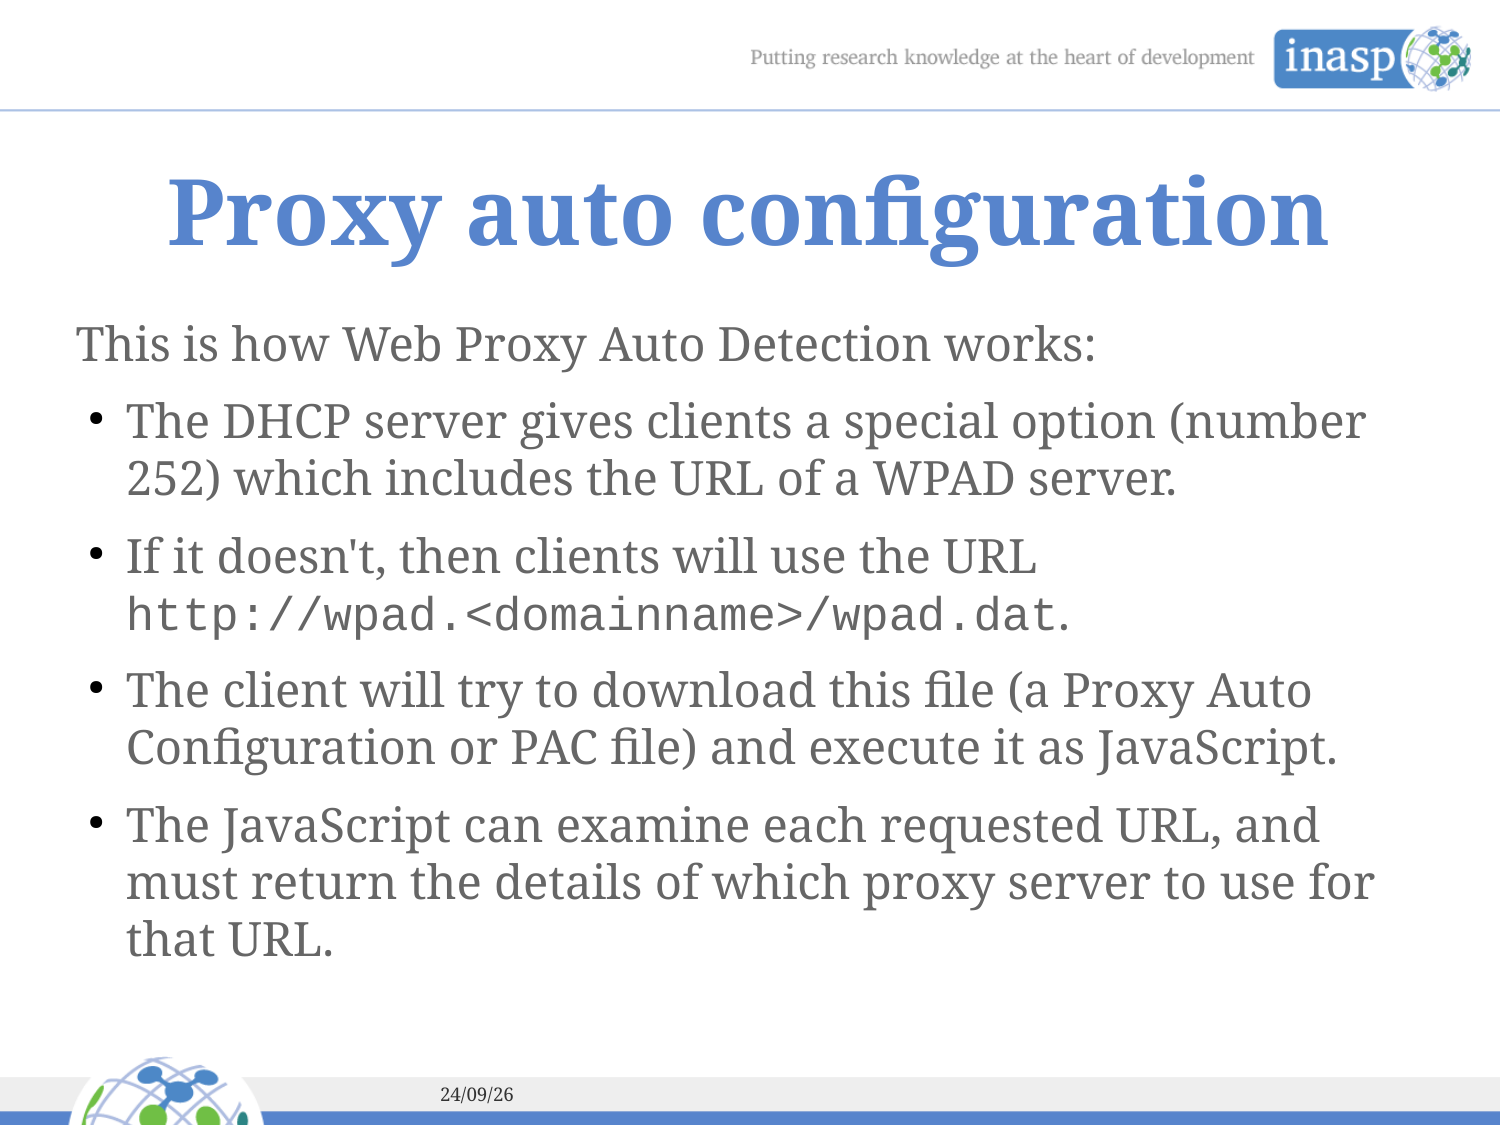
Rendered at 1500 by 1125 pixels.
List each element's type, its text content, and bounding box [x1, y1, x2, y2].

picture [0, 0, 1500, 1125]
title Proxy auto configuration [75, 129, 1426, 313]
list This is how Web Proxy Auto Detection works: The DHCP server gives clients a special option (number 252) which includes the URL of a WPAD server. If it doesn't, then clients will use the URL http://wpad.<domainname>/wpad.dat. The client will try to download this file (a Proxy Auto Configuration or PAC file) and execute it as JavaScript. The JavaScript can examine each requested URL, and must return the details of which proxy server to use for that URL. [75, 313, 1426, 967]
